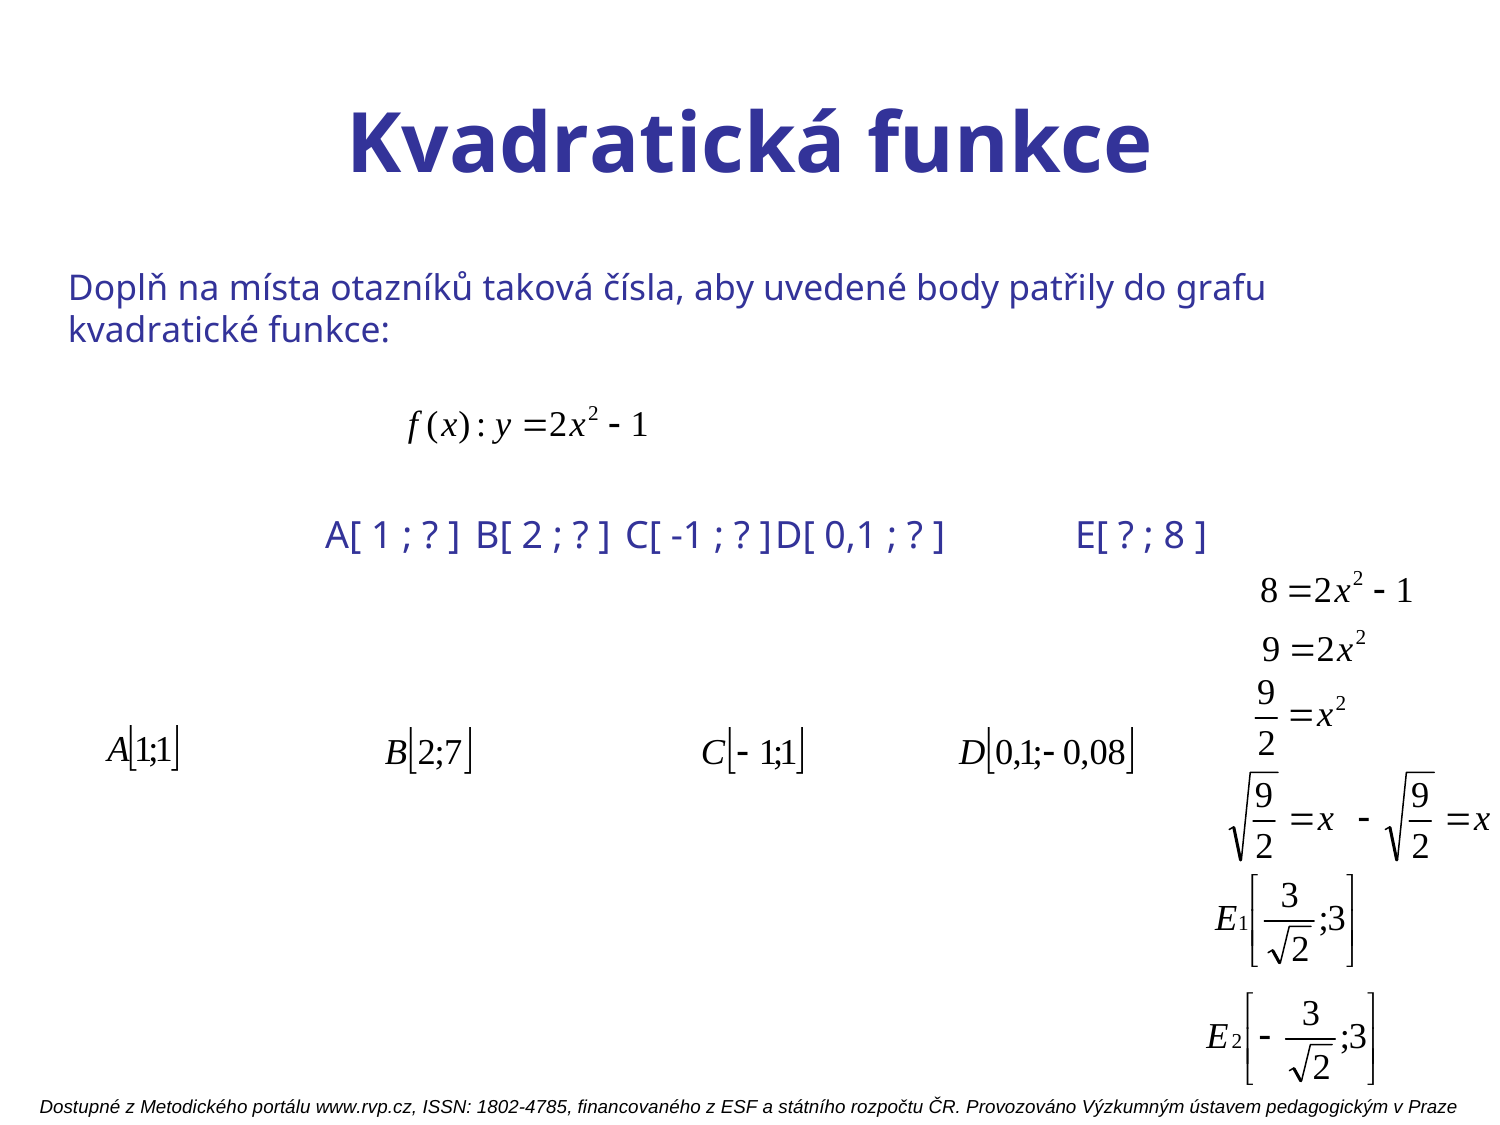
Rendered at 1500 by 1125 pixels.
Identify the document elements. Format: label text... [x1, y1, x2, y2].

chart [98, 725, 184, 777]
text_box Kvadratická funkce [75, 45, 1426, 212]
chart [952, 727, 1141, 780]
text_box Doplň na místa otazníků taková čísla, aby uvedené body patřily do grafu kvadratické funkce: [53, 212, 1430, 358]
chart [1199, 984, 1388, 1087]
chart [378, 727, 479, 780]
text_box A[ 1 ; ? ] B[ 2 ; ? ] C[ -1 ; ? ] D[ 0,1 ; ? ] E[ ? ; 8 ] [310, 503, 1223, 564]
text_box Dostupné z Metodického portálu www.rvp.cz, ISSN: 1802-4785, financovaného z ESF a státního rozpočtu ČR. Provozováno Výzkumným ústavem pedagogickým v Praze [24, 1087, 1477, 1125]
chart [1208, 621, 1498, 977]
chart [1256, 562, 1417, 612]
chart [696, 727, 809, 780]
chart [395, 397, 653, 452]
